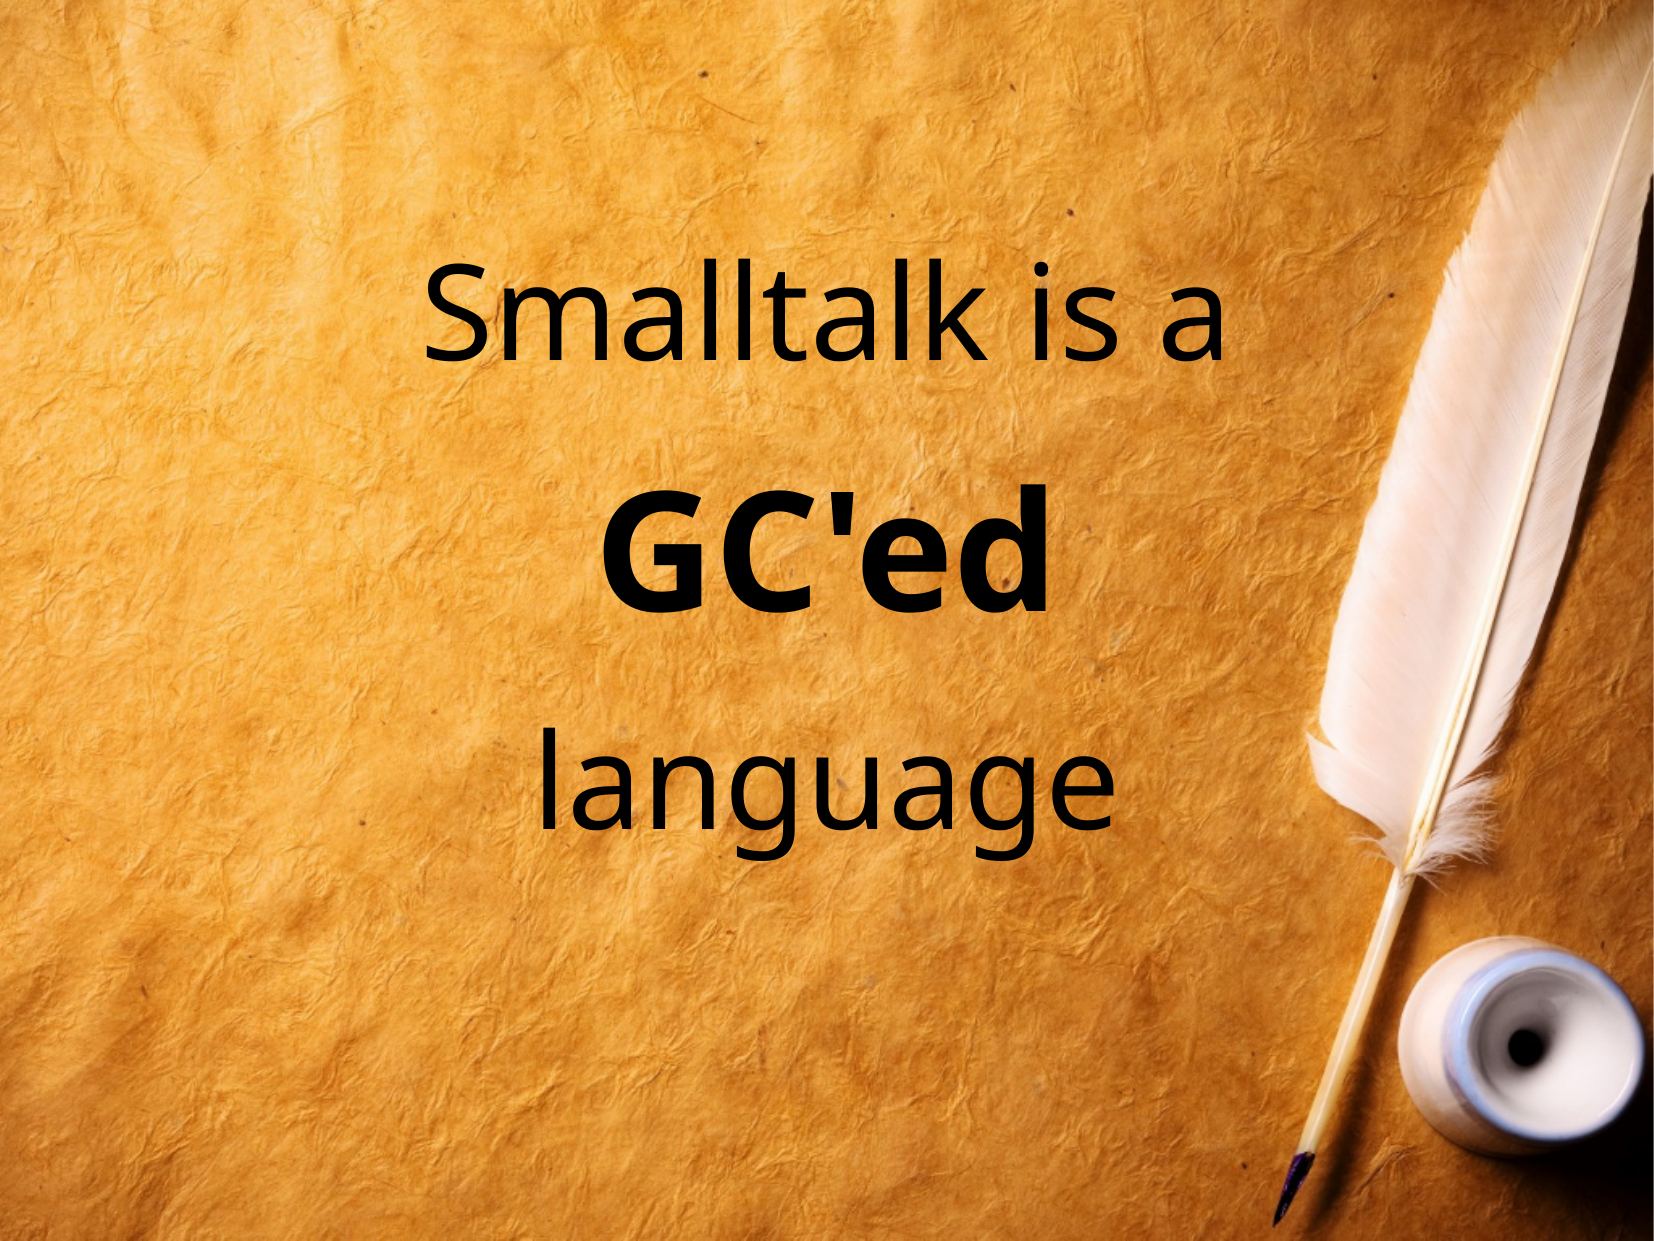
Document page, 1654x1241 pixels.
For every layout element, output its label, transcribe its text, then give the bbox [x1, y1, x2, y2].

picture [0, 0, 1654, 1241]
subtitle Smalltalk is a GC'ed language [82, 49, 1571, 1010]
